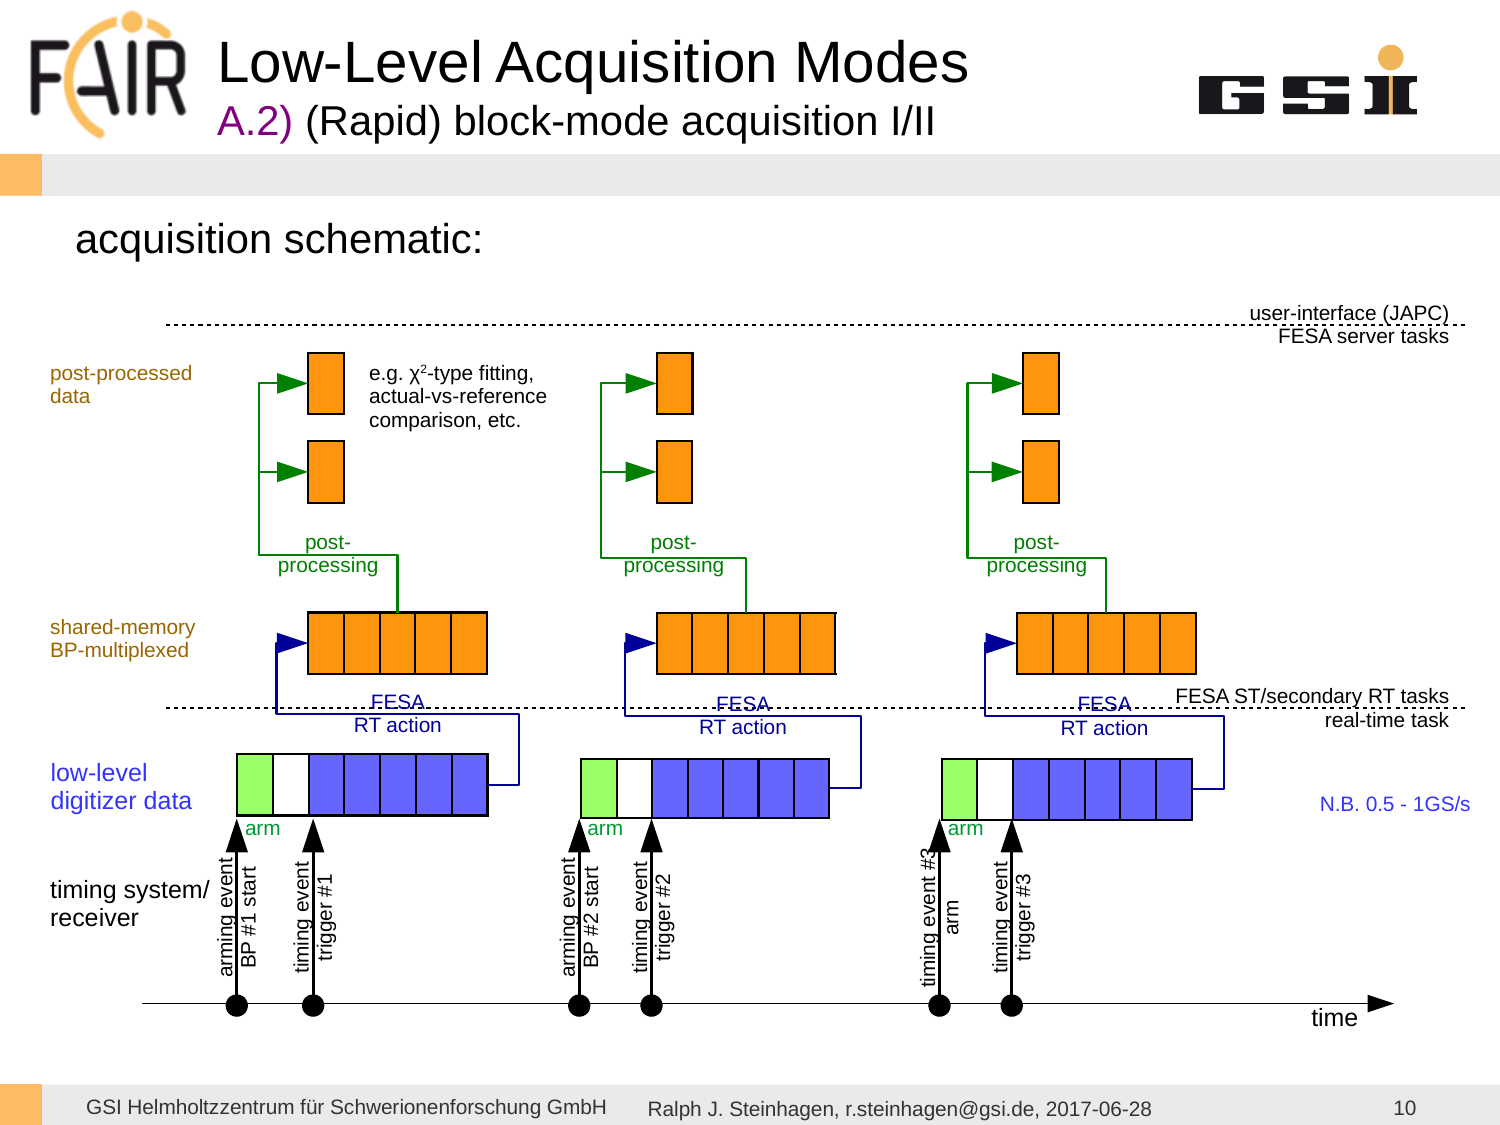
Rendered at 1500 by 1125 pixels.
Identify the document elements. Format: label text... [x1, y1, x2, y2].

table_header [1054, 616, 1087, 673]
table_header [238, 755, 272, 809]
table_header [310, 755, 343, 814]
picture [1197, 42, 1419, 117]
table_header [653, 760, 687, 817]
table_header [801, 616, 834, 673]
table_header [729, 616, 763, 673]
text_box post-processed data [35, 354, 75, 416]
table_header [1014, 760, 1048, 819]
table_header [795, 760, 828, 817]
text_box arm [933, 809, 999, 848]
table_header [417, 755, 451, 814]
table_header [381, 755, 415, 814]
table_header [978, 760, 1012, 819]
table_header [381, 616, 414, 673]
text_box timing system/ receiver [35, 868, 237, 968]
table_header [1121, 760, 1155, 819]
table_header [345, 755, 379, 814]
table_header [693, 616, 727, 673]
table_header [309, 616, 343, 673]
text_box N.B. 0.5 - 1GS/s [1305, 785, 1495, 824]
list acquisition schematic: [75, 215, 1426, 616]
table_header [345, 616, 379, 673]
table_header [1086, 760, 1119, 819]
table_header [765, 616, 799, 673]
table_header [724, 760, 757, 817]
table_header [274, 755, 308, 814]
table_header [582, 760, 616, 809]
table_header [1089, 616, 1123, 673]
table_header [1050, 760, 1084, 819]
table_header [1125, 616, 1159, 673]
picture [30, 9, 187, 141]
table_header [943, 760, 976, 809]
table_header [1161, 616, 1195, 673]
table_header [1018, 616, 1052, 673]
table_header [760, 760, 793, 817]
table_header [416, 616, 450, 673]
table_header [1157, 760, 1191, 819]
text_box shared-memory BP-multiplexed [35, 608, 225, 670]
table_header [689, 760, 722, 817]
text_box arm [572, 809, 639, 848]
table_header [452, 616, 486, 673]
table_header [658, 616, 691, 673]
title Low-Level Acquisition Modes A.2) (Rapid) block-mode acquisition I/II [217, 20, 1180, 147]
text_box low-level digitizer data [35, 751, 225, 823]
text_box arm [230, 809, 297, 848]
table_header [618, 760, 651, 817]
table_header [453, 755, 486, 814]
